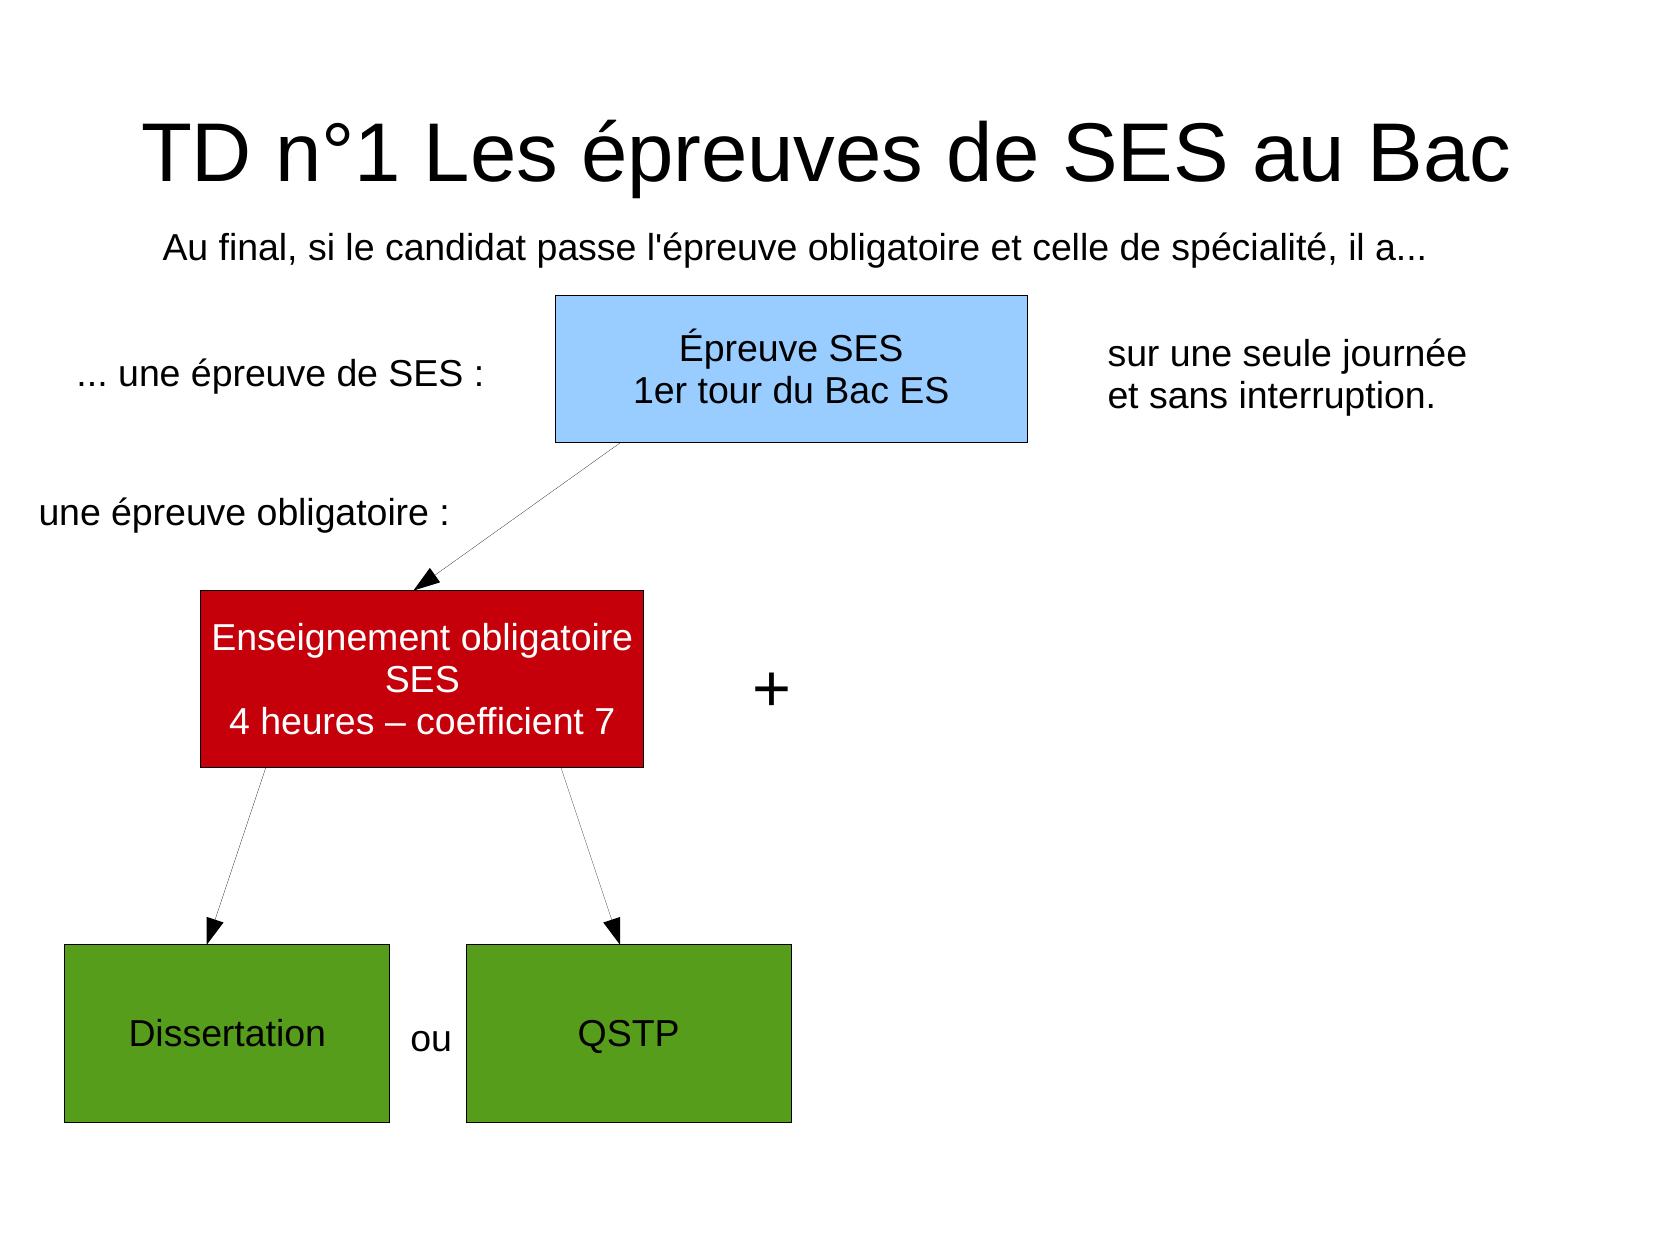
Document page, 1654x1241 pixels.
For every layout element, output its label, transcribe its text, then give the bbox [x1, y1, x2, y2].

text_box une épreuve obligatoire : [23, 484, 532, 556]
text_box Au final, si le candidat passe l'épreuve obligatoire et celle de spécialité, il a... [147, 218, 1446, 276]
text_box Enseignement obligatoire SES 4 heures – coefficient 7 [200, 590, 644, 768]
text_box + [738, 643, 807, 734]
title TD n°1 Les épreuves de SES au Bac [82, 49, 1571, 257]
text_box sur une seule journée et sans interruption. [1092, 324, 1484, 424]
text_box Dissertation [64, 944, 390, 1123]
text_box ... une épreuve de SES : [59, 345, 503, 403]
text_box QSTP [466, 944, 792, 1123]
text_box Épreuve SES 1er tour du Bac ES [555, 295, 1028, 443]
text_box ou [395, 1009, 468, 1067]
